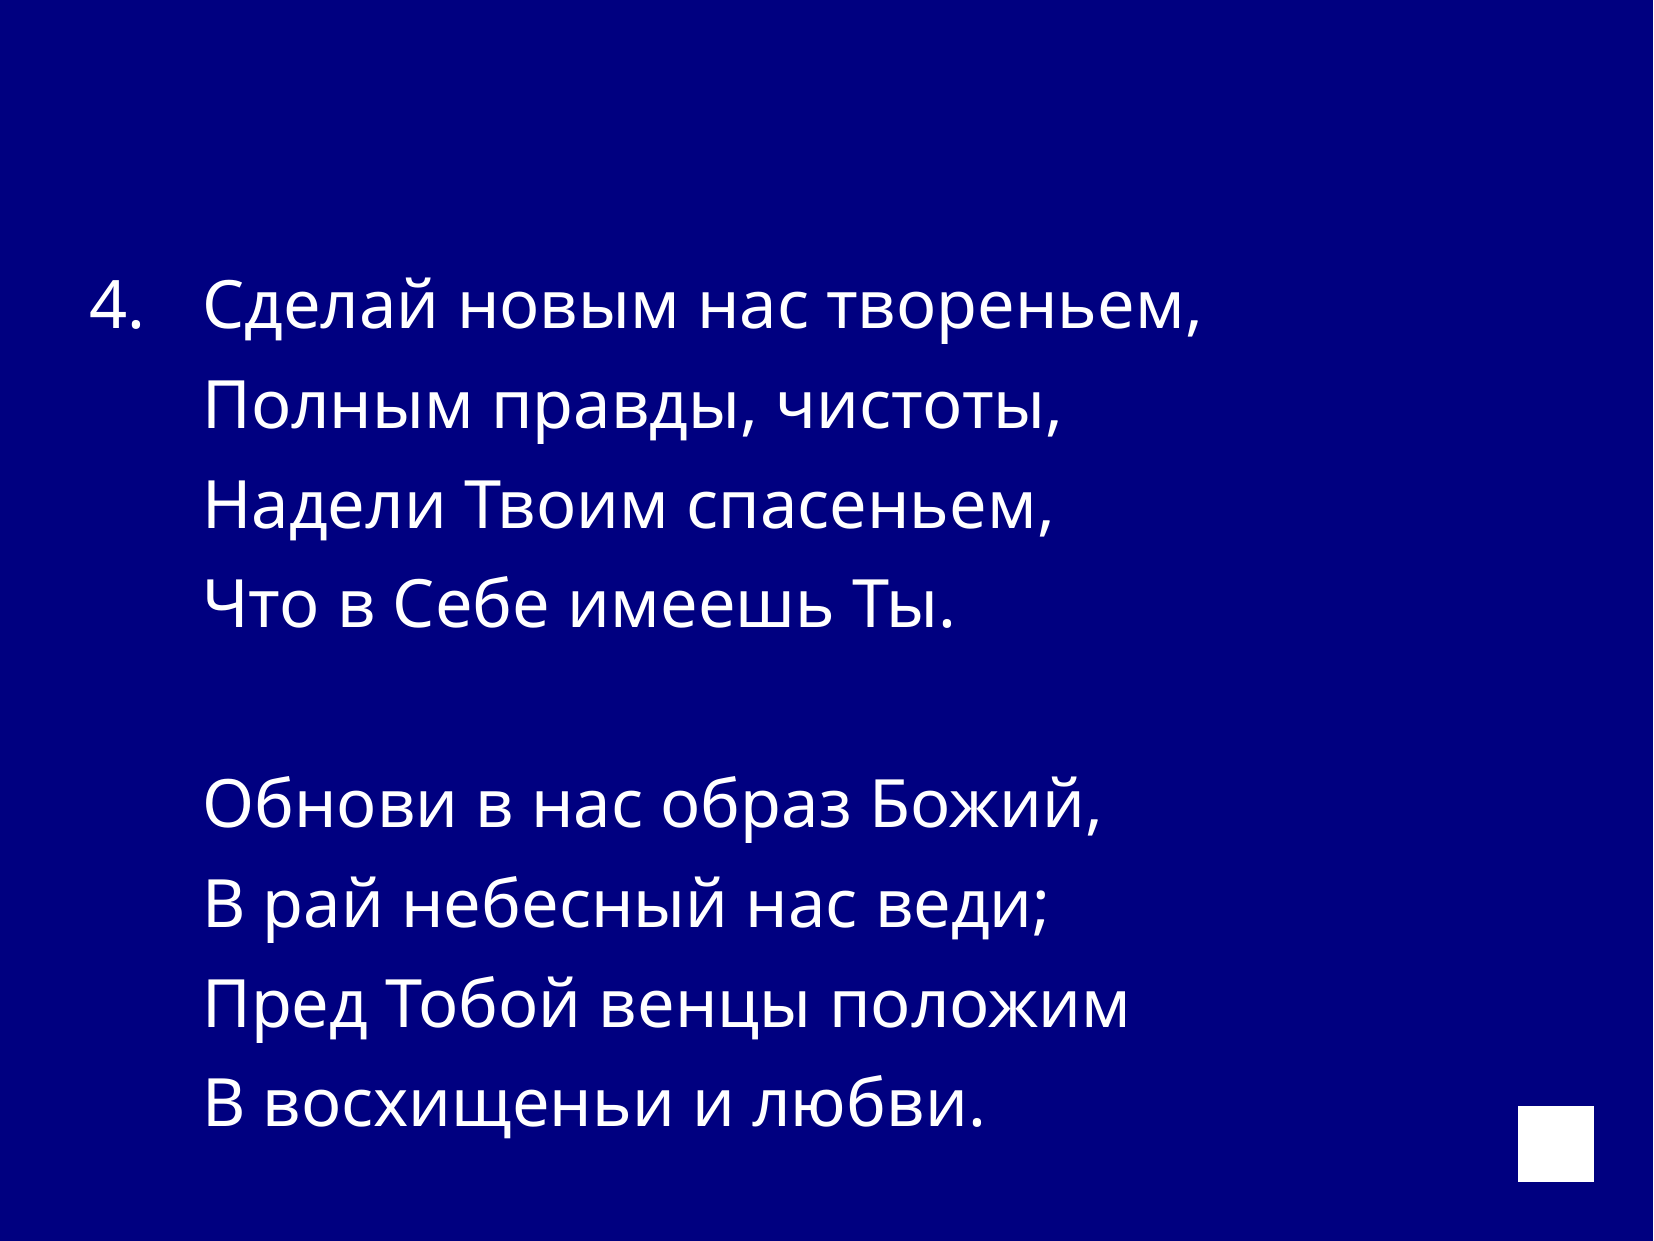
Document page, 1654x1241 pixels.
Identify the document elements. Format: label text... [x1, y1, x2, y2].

text_box 4. Сделай новым нас твореньем, Полным правды, чистоты, Надели Твоим спасеньем, Что в Себе имеешь Ты. Обнови в нас образ Божий, В рай небесный нас веди; Пред Тобой венцы положим В восхищеньи и любви. [75, 150, 1576, 1163]
text_box [1518, 1106, 1594, 1182]
